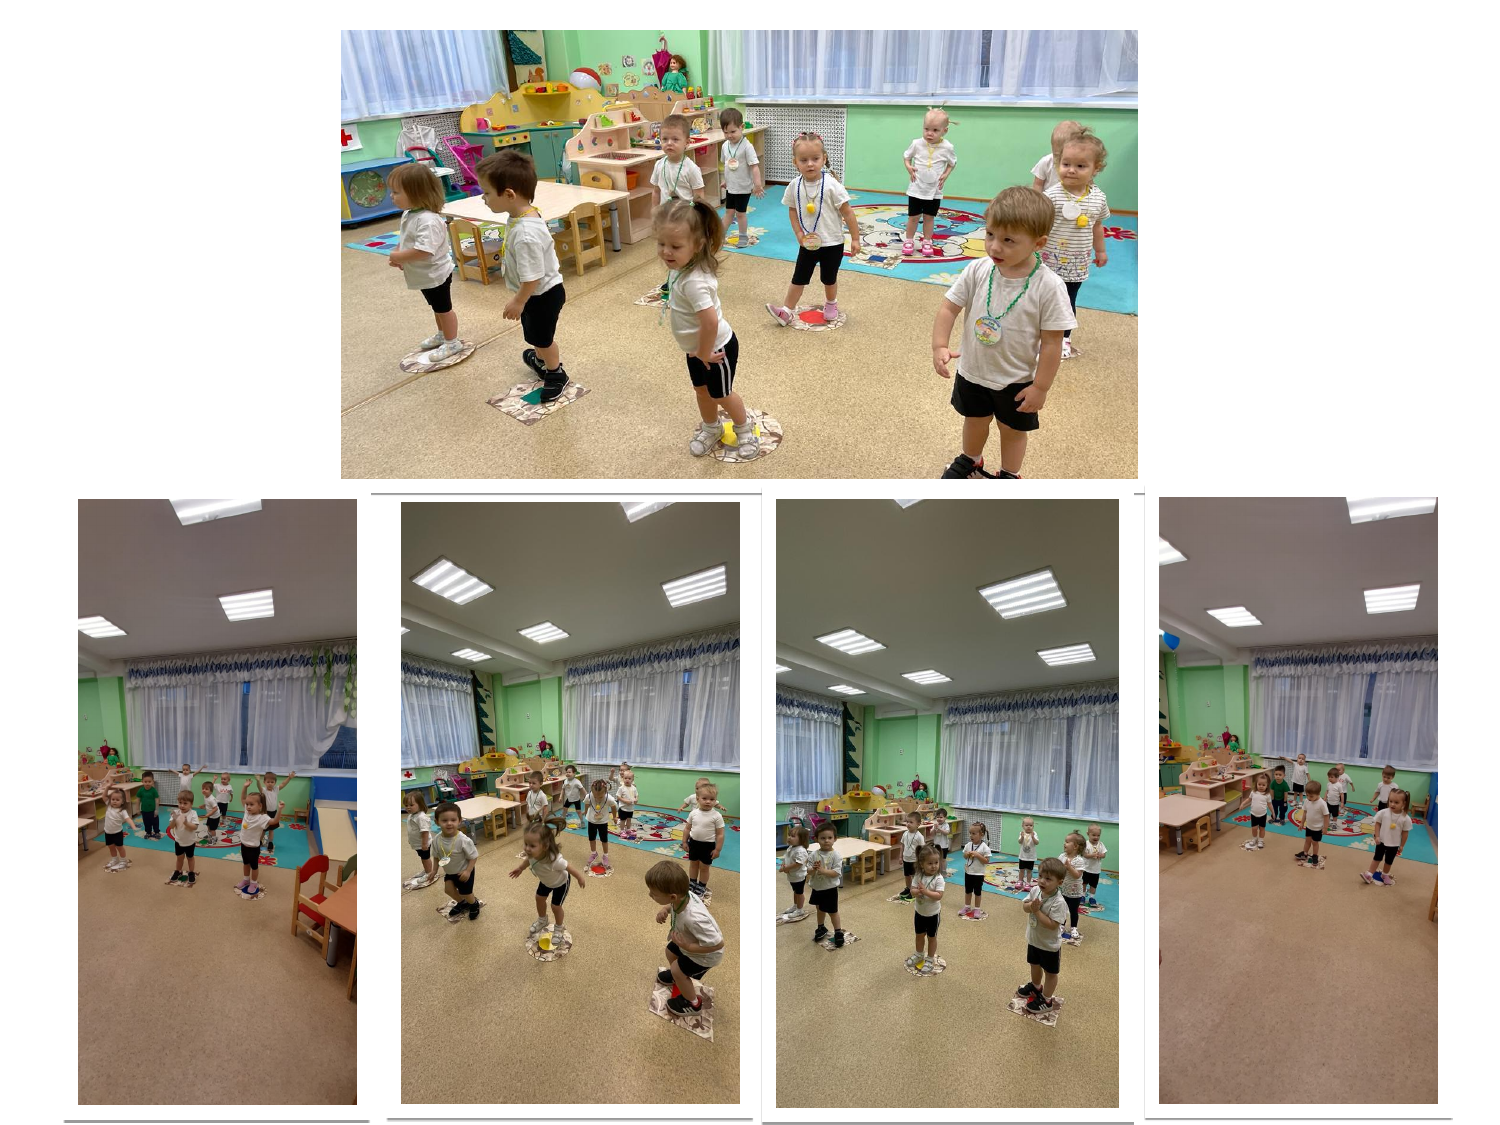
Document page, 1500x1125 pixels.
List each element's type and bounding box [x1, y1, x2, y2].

picture [340, 30, 1138, 479]
picture [1159, 497, 1439, 1104]
picture [776, 498, 1119, 1108]
picture [400, 501, 740, 1104]
picture [77, 498, 357, 1106]
